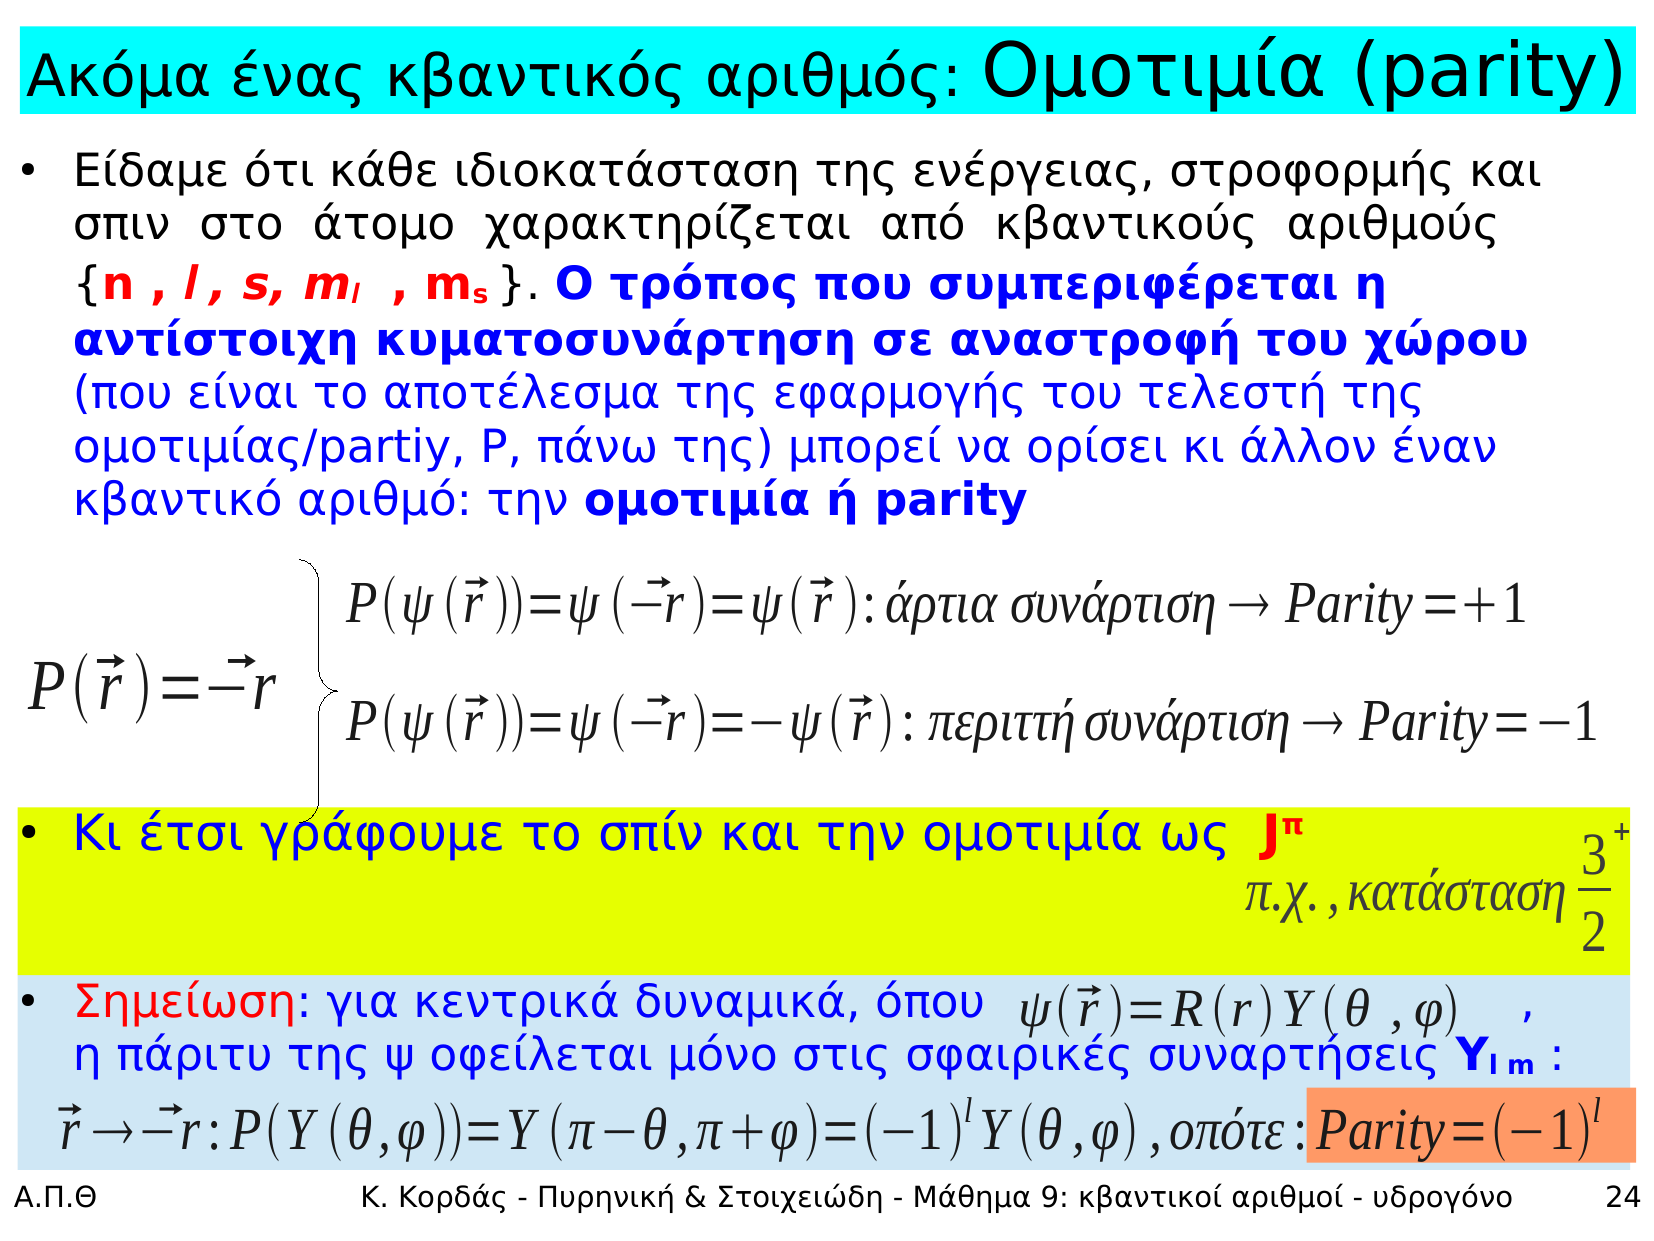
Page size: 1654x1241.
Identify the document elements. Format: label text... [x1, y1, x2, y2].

title Ακόμα ένας κβαντικός αριθμός: Ομοτιμία (parity) [19, 26, 1636, 114]
list Είδαμε ότι κάθε ιδιοκατάσταση της ενέργειας, στροφορμής και σπιν στο άτομο χαρακτηρίζεται από κβαντικούς αριθμούς {n , l , s, ml , ms }. Ο τρόπος που συμπεριφέρεται η αντίστοιχη κυματοσυνάρτηση σε αναστροφή του χώρου (που είναι το αποτέλεσμα της εφαρμογής του τελεστή της ομοτιμίας/partiy, P, πάνω της) μπορεί να ορίσει κι άλλον έναν κβαντικό αριθμό: την ομοτιμία ή parity Κι έτσι γράφουμε το σπίν και την ομοτιμία ως Jπ Σημείωση: για κεντρικά δυναμικά, όπου , η πάριτυ της ψ οφείλεται μόνο στις σφαιρικές συναρτήσεις Yl m : [2, 144, 1615, 1109]
chart [1229, 811, 1654, 962]
chart [1002, 975, 1474, 1041]
chart [40, 1086, 1623, 1167]
chart [9, 646, 301, 729]
text_box [1615, 807, 1631, 811]
chart [327, 559, 1548, 640]
text_box [17, 962, 1637, 1170]
chart [327, 678, 1621, 758]
